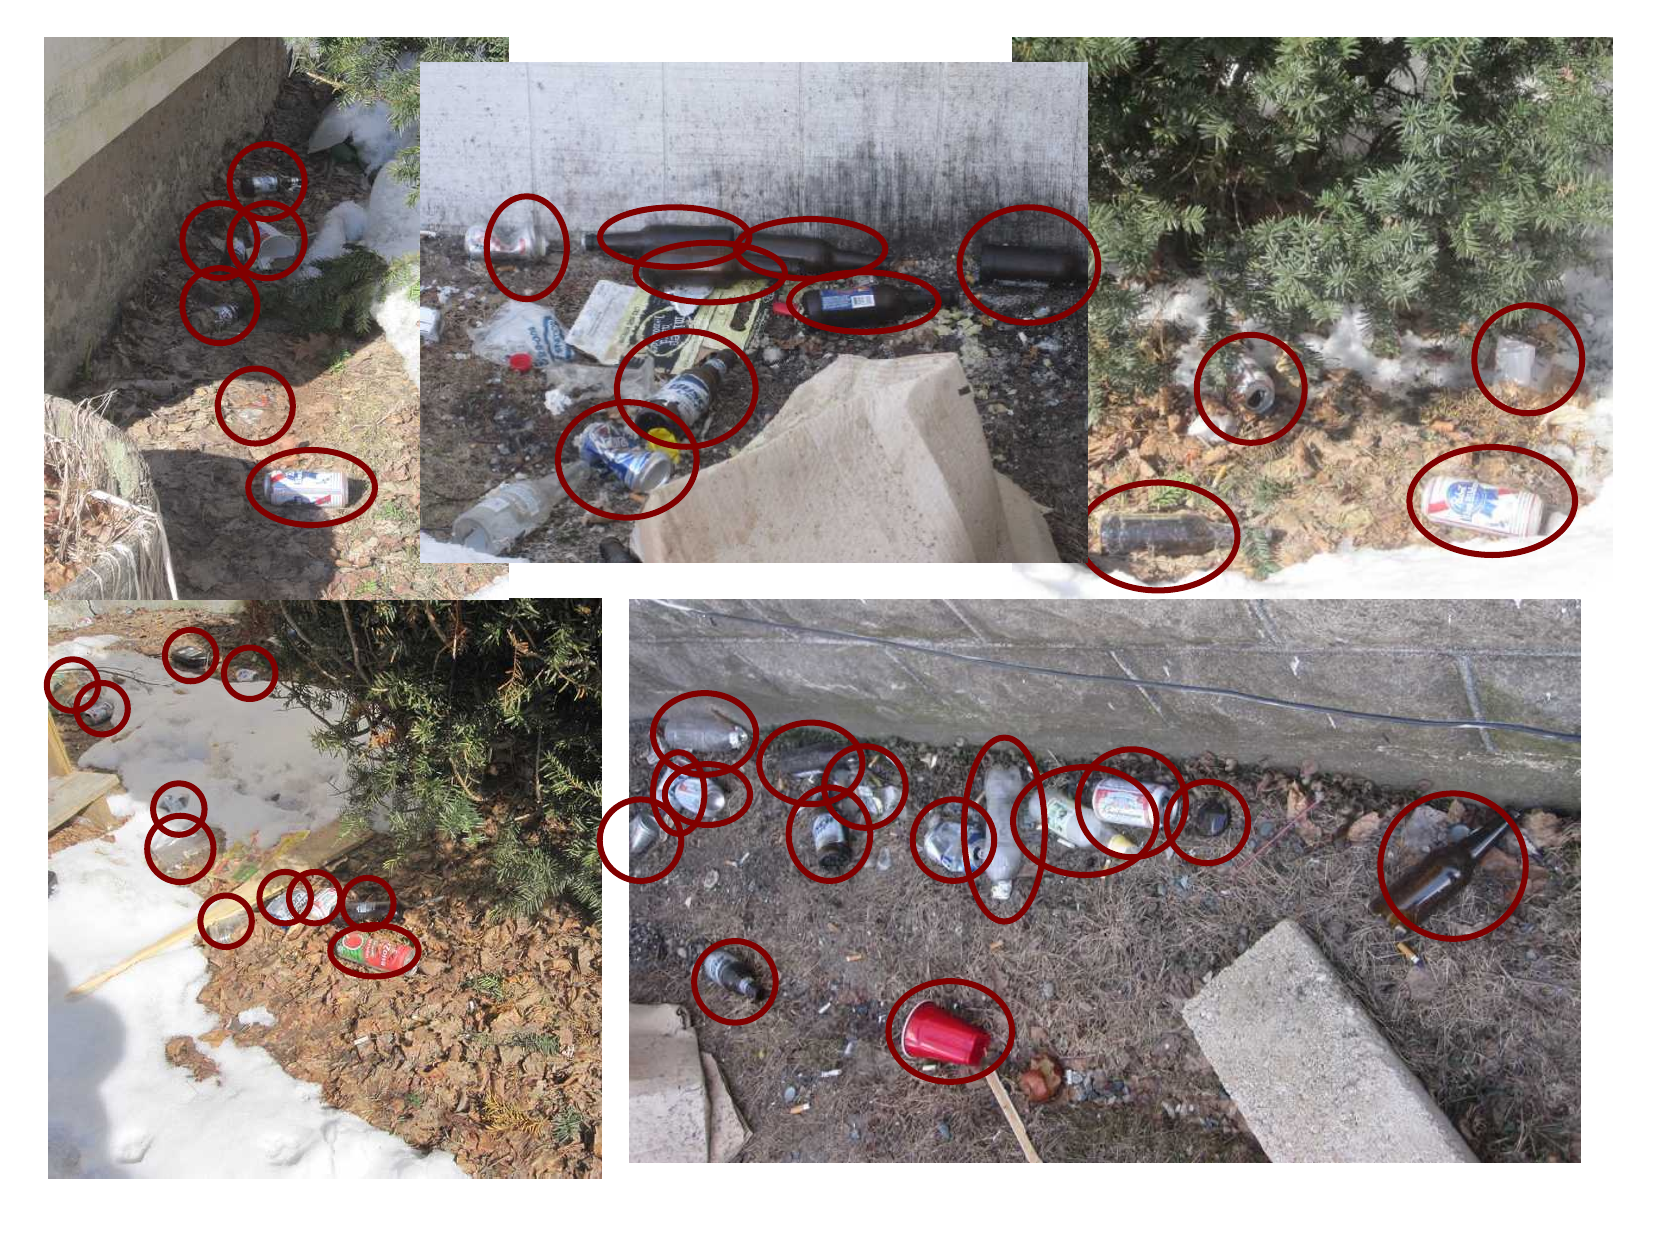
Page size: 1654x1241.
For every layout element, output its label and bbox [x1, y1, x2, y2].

picture [670, 756, 691, 766]
picture [80, 688, 94, 706]
picture [668, 775, 701, 820]
picture [659, 808, 676, 830]
picture [44, 37, 1613, 1179]
picture [50, 663, 94, 707]
picture [702, 773, 746, 821]
picture [657, 765, 673, 801]
picture [81, 687, 124, 731]
picture [657, 697, 753, 765]
picture [629, 803, 678, 877]
